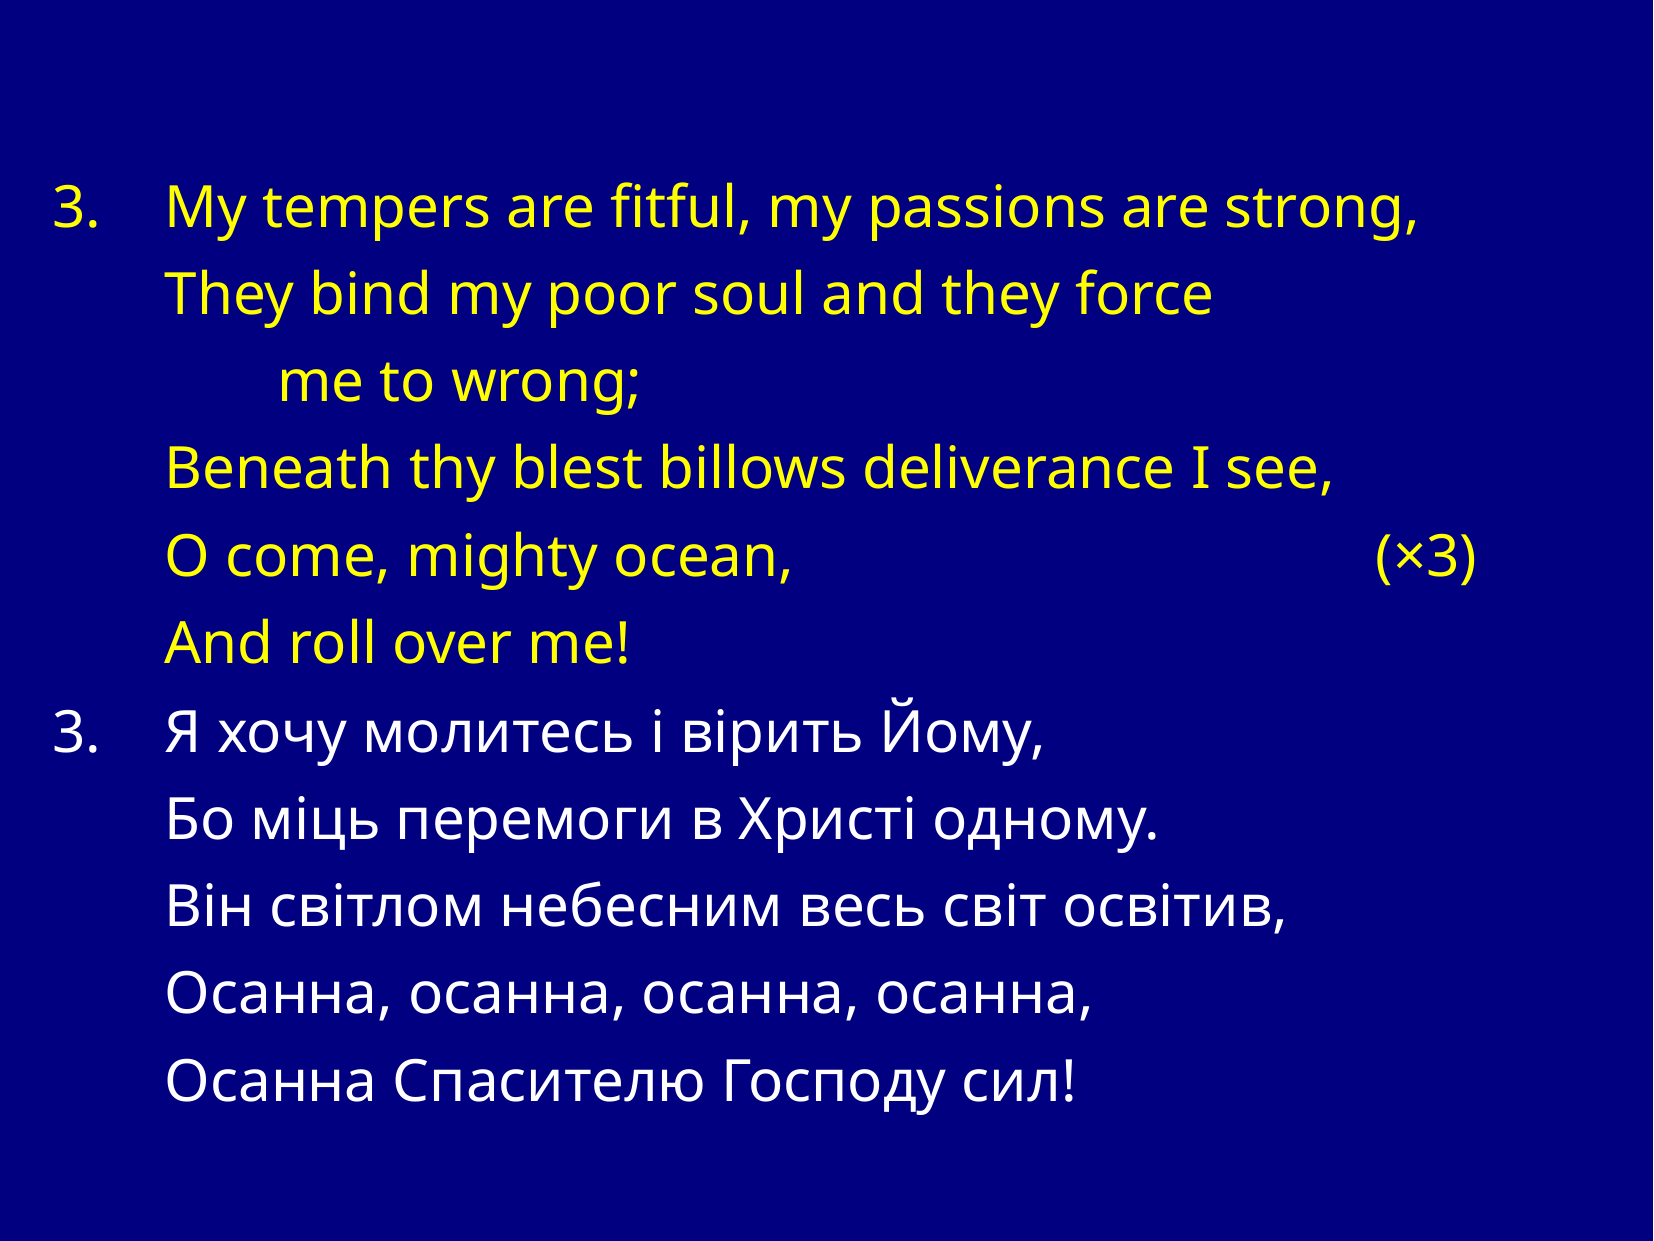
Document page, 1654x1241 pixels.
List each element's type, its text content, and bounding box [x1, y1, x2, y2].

text_box 3. Я хочу молитесь і вірить Йому, Бо міць перемоги в Христі одному. Він світлом небесним весь світ освітив, Осанна, осанна, осанна, осанна, Осанна Спасителю Господу сил! [37, 675, 1576, 1163]
text_box 3. My tempers are fitful, my passions are strong, They bind my poor soul and they force me to wrong; Beneath thy blest billows deliverance I see, O come, mighty ocean, (×3) And roll over me! [37, 150, 1651, 638]
